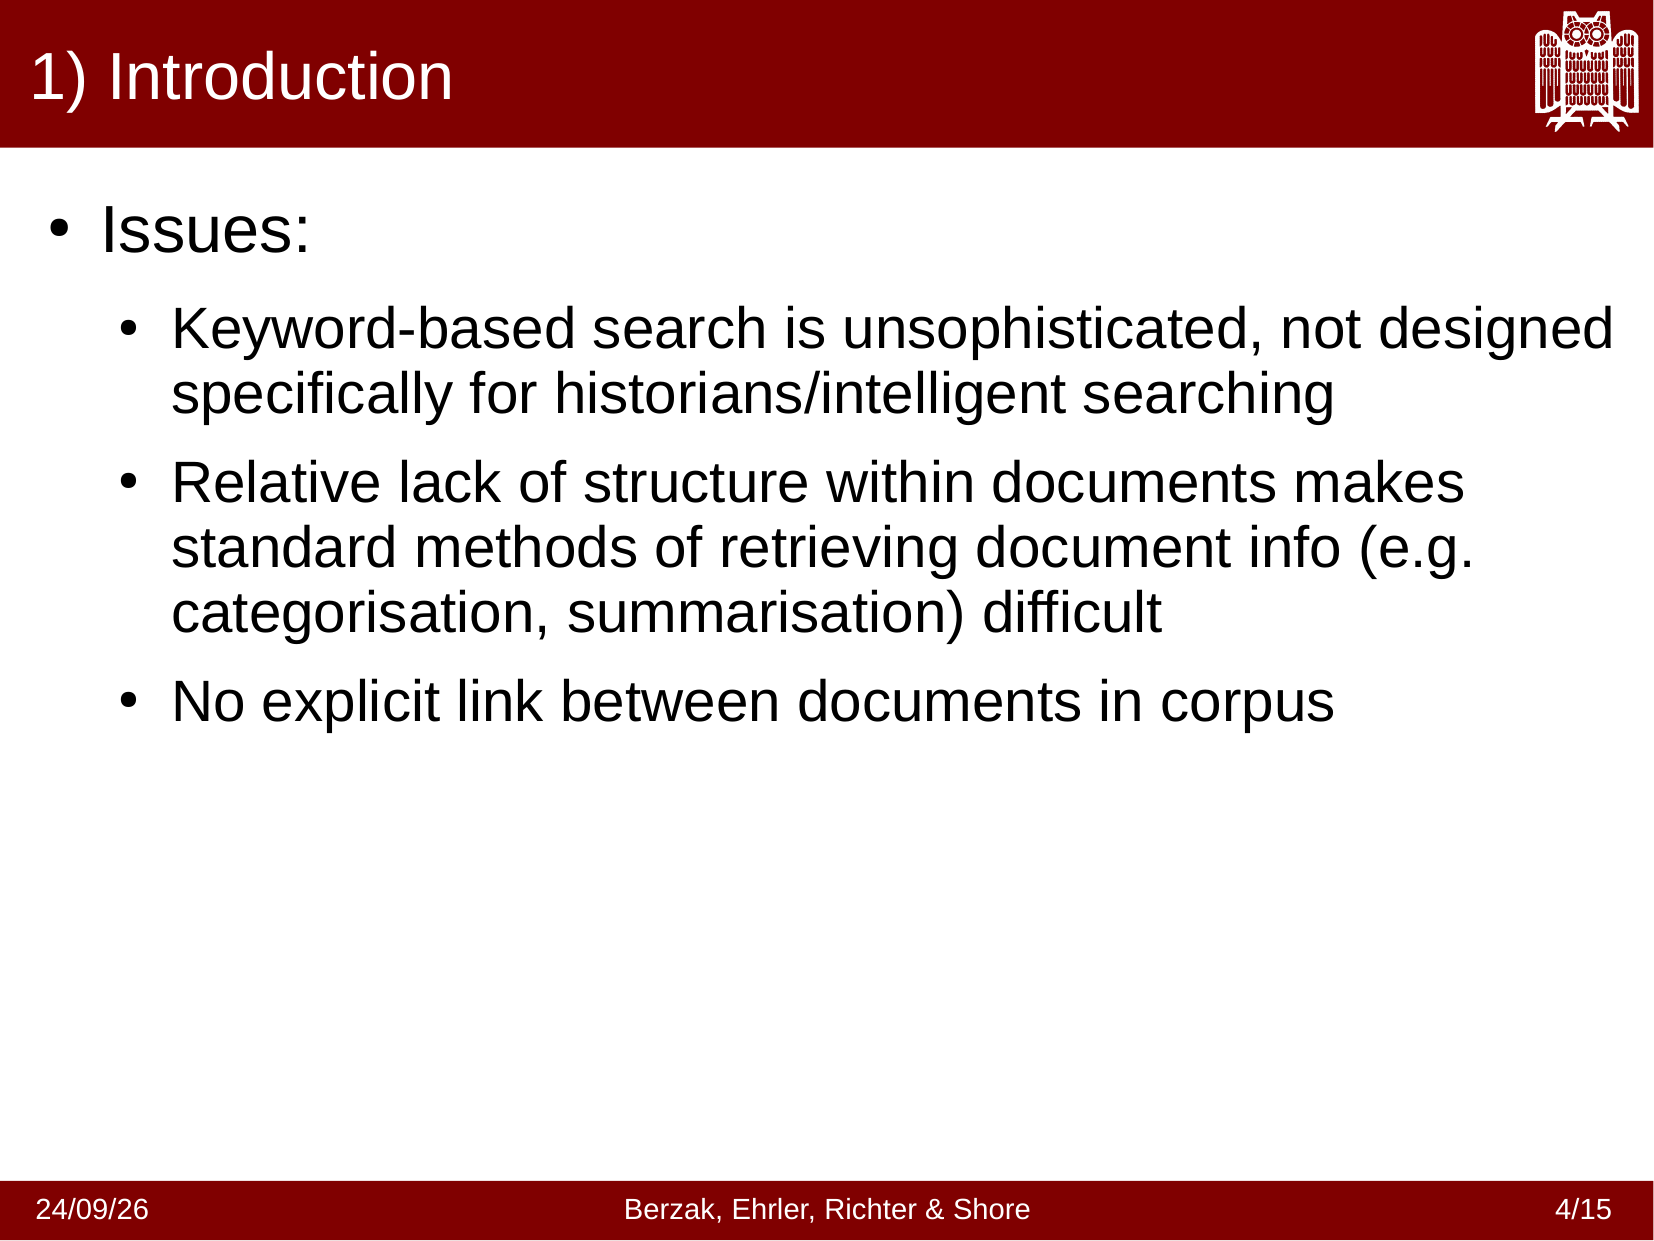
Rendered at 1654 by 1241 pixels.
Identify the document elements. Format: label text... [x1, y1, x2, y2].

picture [1535, 11, 1639, 132]
list Issues: Keyword-based search is unsophisticated, not designed specifically for historians/intelligent searching Relative lack of structure within documents makes standard methods of retrieving document info (e.g. categorisation, summarisation) difficult No explicit link between documents in corpus [29, 191, 1619, 1011]
title 1) Introduction [29, 25, 1506, 129]
